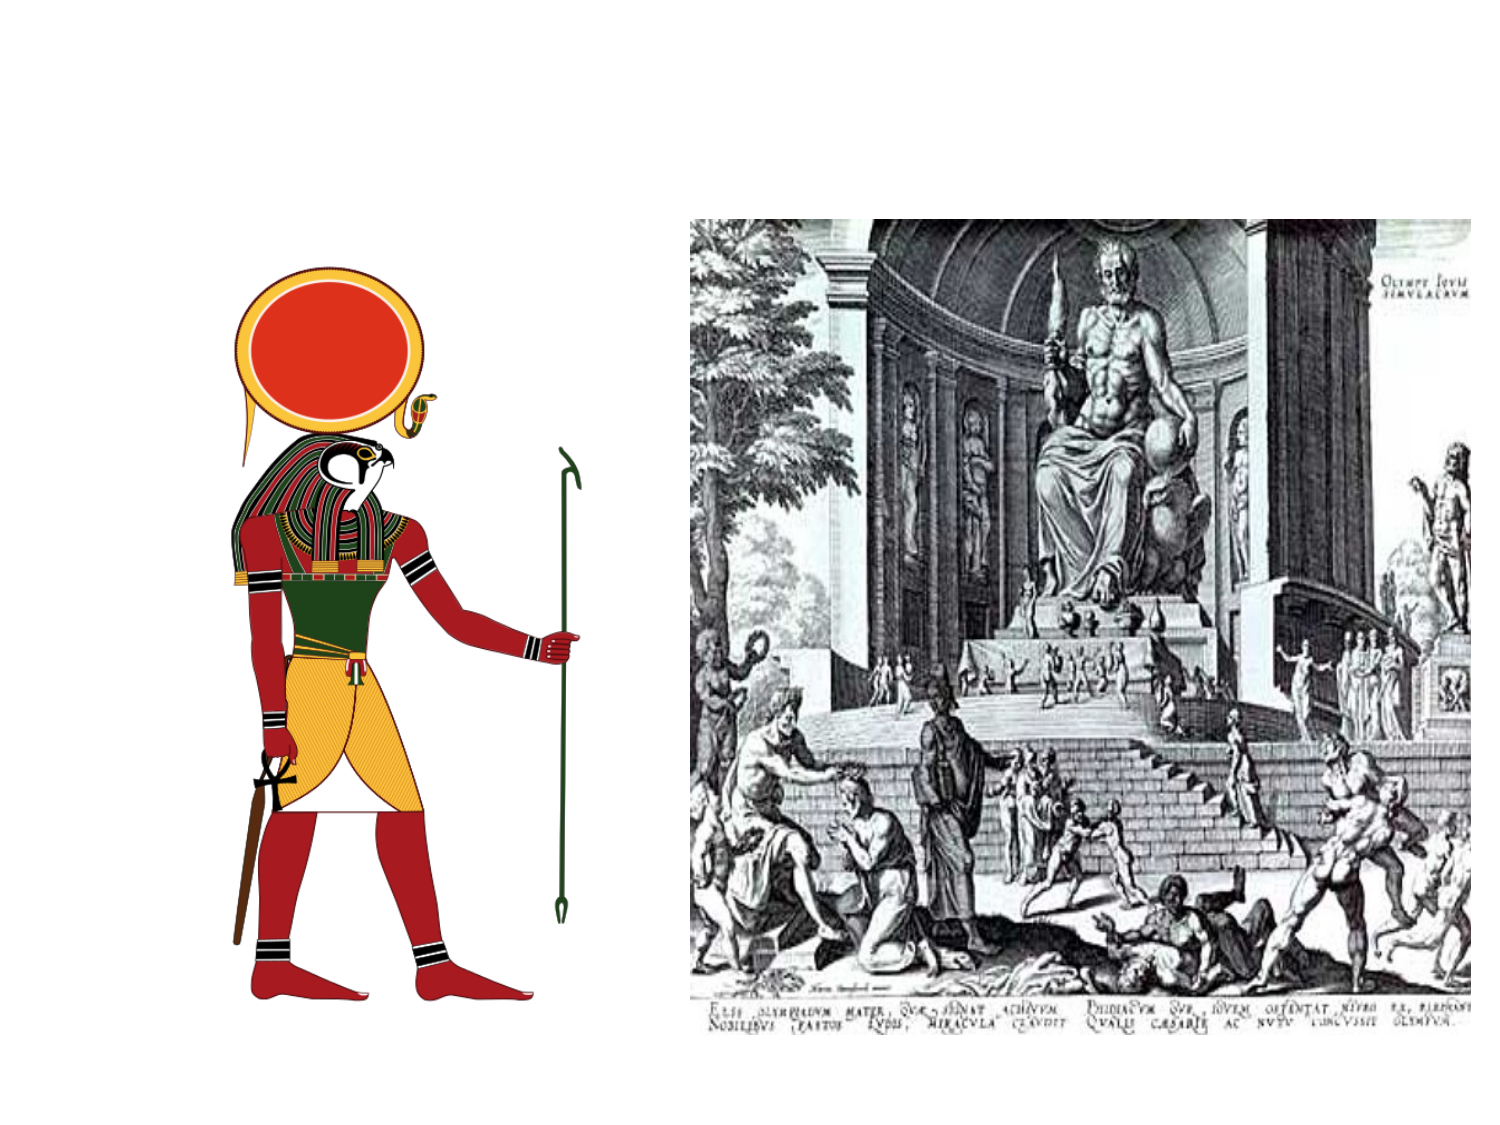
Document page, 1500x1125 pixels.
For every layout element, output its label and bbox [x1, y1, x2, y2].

picture [690, 219, 1471, 1036]
picture [228, 262, 585, 1005]
